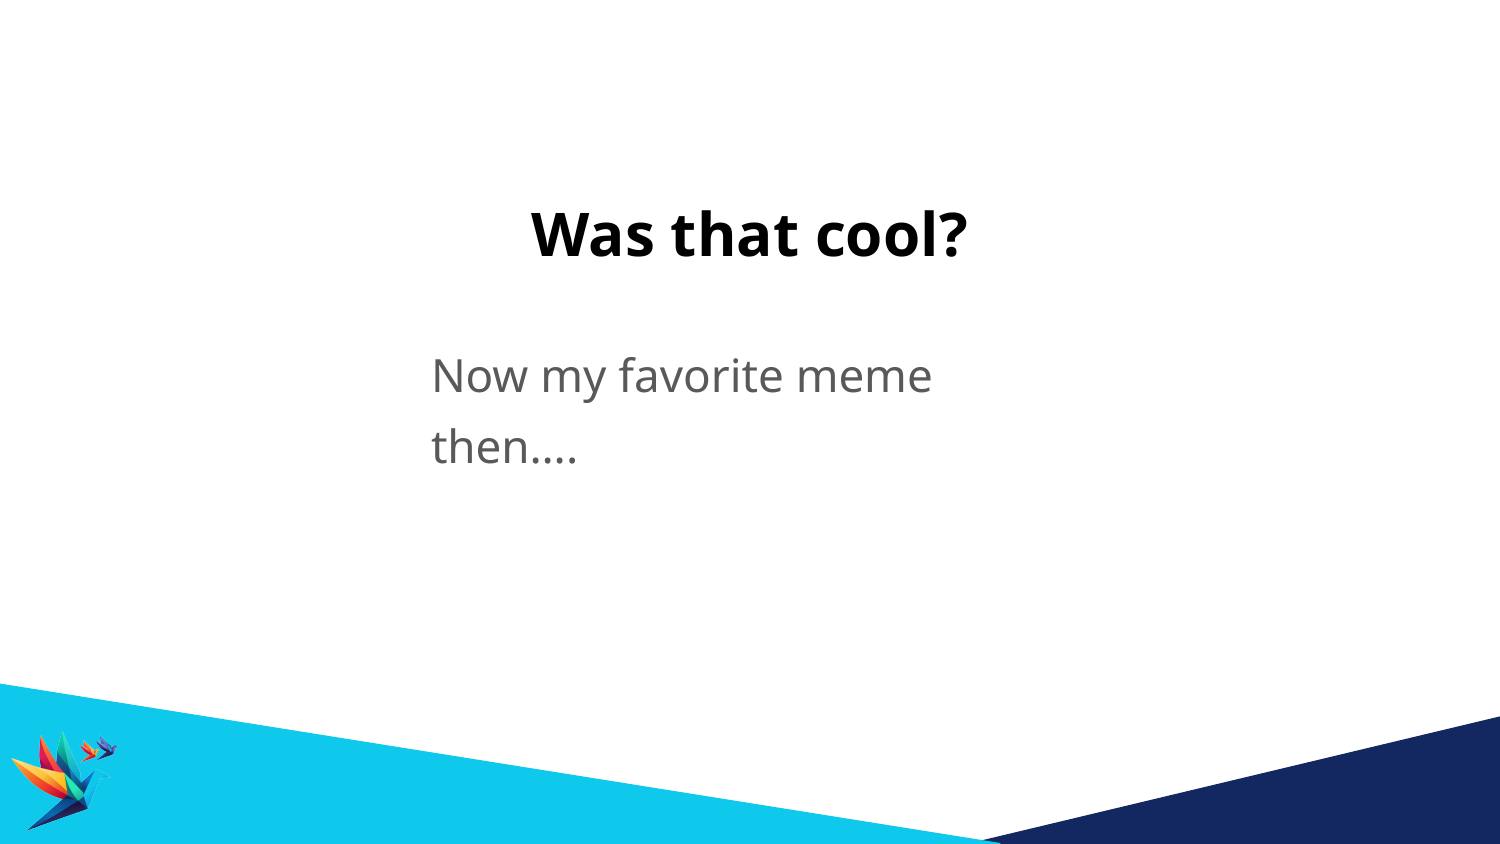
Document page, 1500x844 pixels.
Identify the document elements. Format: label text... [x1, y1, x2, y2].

list Now my favorite meme then…. [416, 318, 1102, 525]
title Was that cool? [51, 177, 1449, 290]
picture [0, 717, 127, 844]
